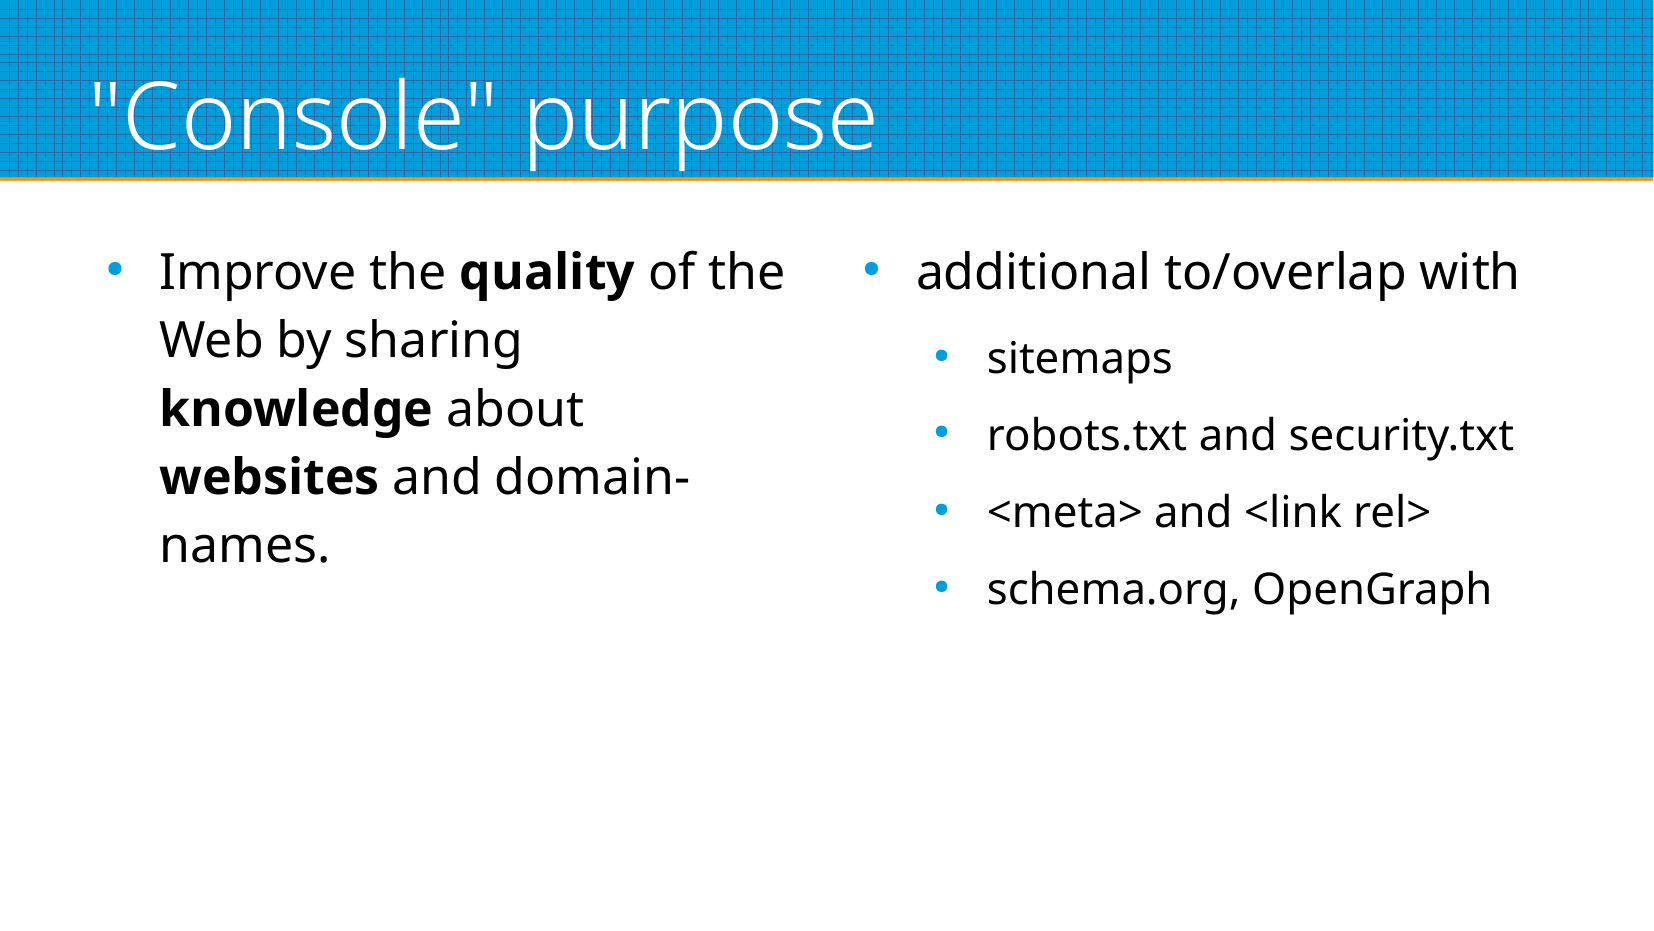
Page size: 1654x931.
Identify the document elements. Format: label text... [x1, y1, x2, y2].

list Improve the quality of the Web by sharing knowledge about websites and domain-names. [88, 236, 809, 813]
list additional to/overlap with sitemaps robots.txt and security.txt <meta> and <link rel> schema.org, OpenGraph [845, 236, 1566, 813]
title "Console" purpose [88, 14, 1565, 178]
